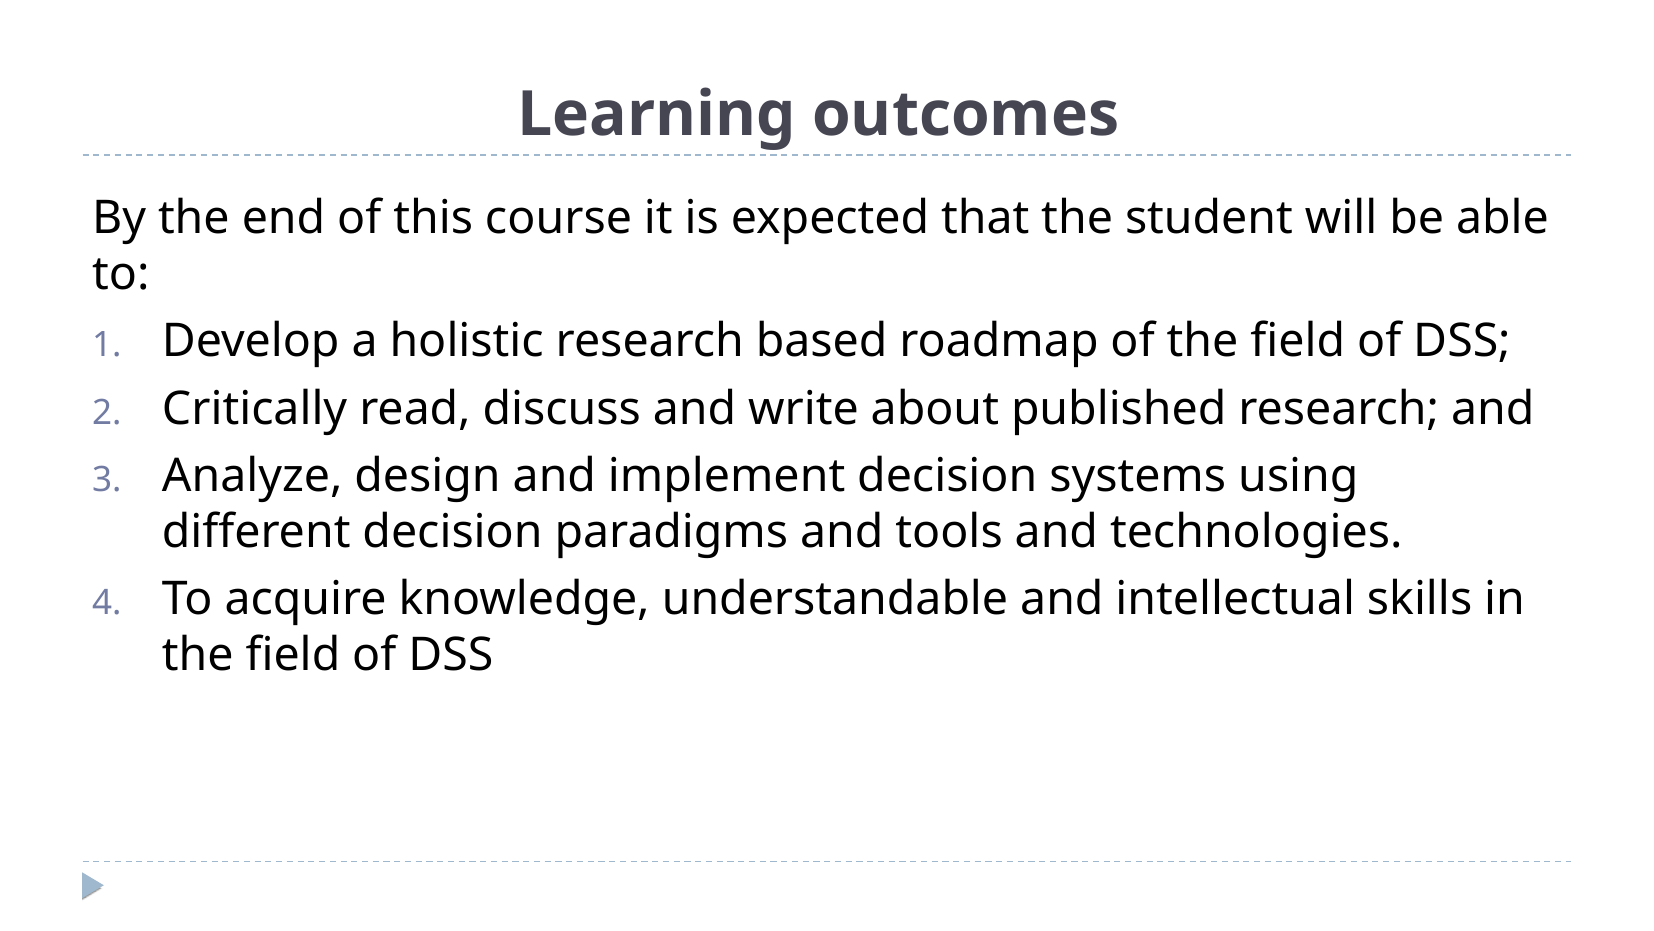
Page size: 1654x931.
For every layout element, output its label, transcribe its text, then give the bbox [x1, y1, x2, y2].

title Learning outcomes [82, 20, 1571, 155]
list By the end of this course it is expected that the student will be able to: Develop a holistic research based roadmap of the field of DSS; Critically read, discuss and write about published research; and Analyze, design and implement decision systems using different decision paradigms and tools and technologies. To acquire knowledge, understandable and intellectual skills in the field of DSS [77, 179, 1574, 737]
